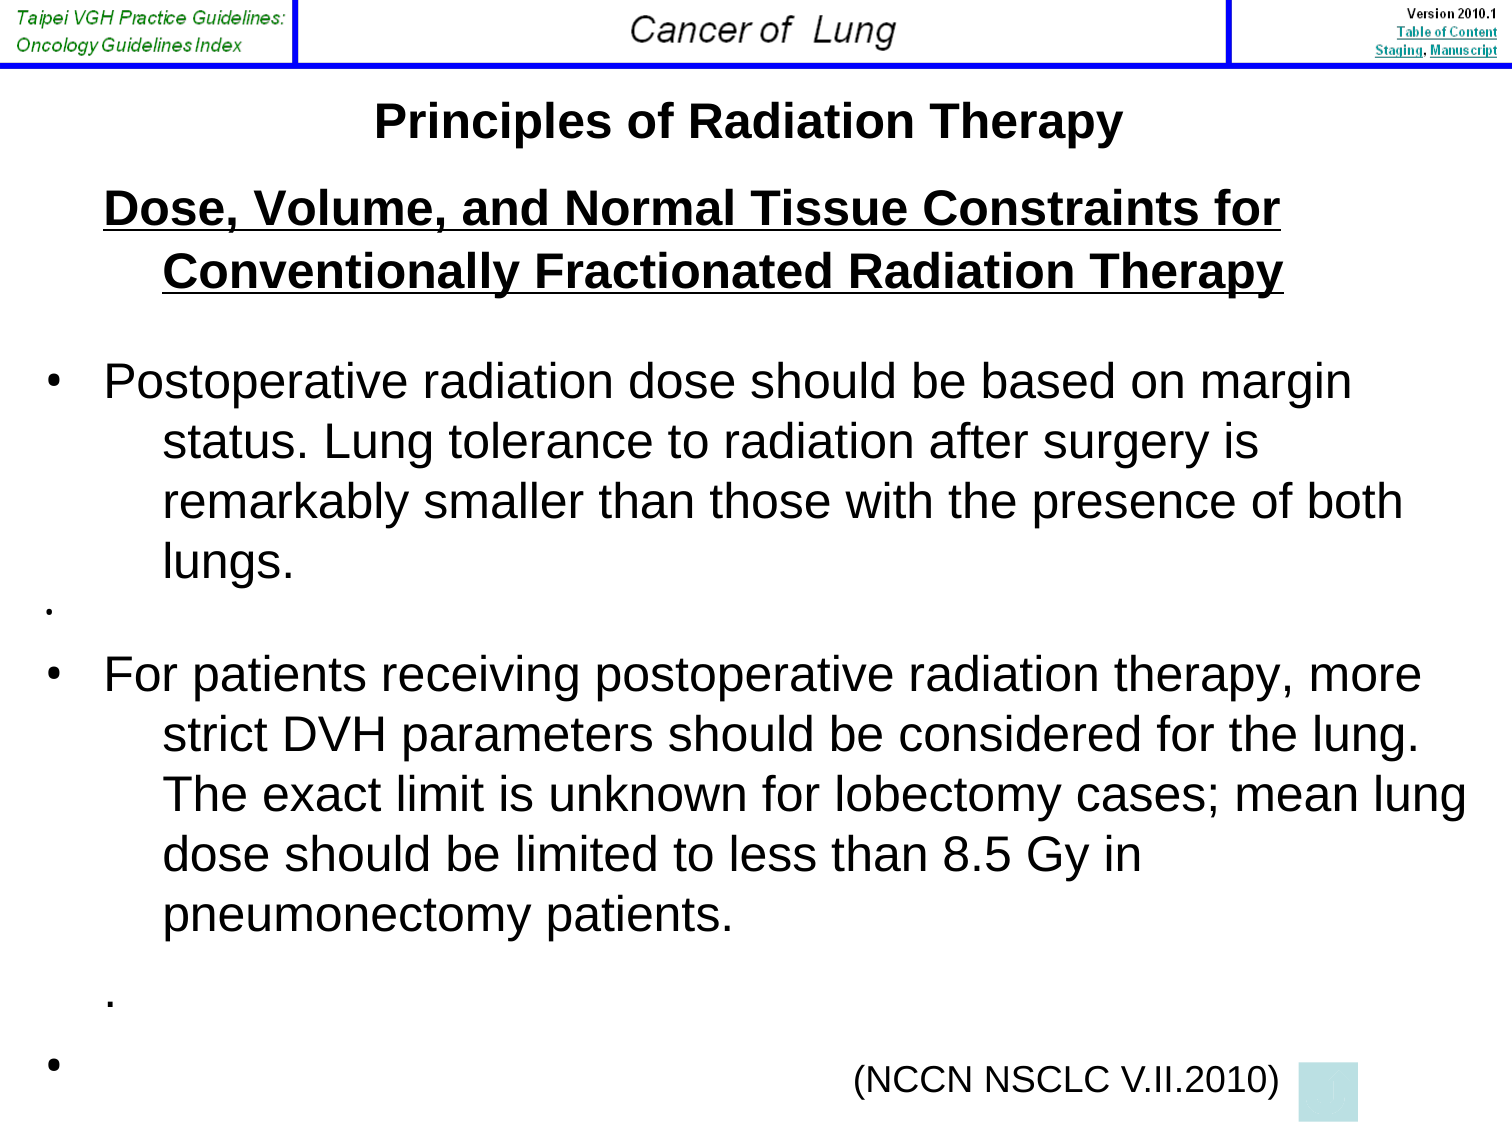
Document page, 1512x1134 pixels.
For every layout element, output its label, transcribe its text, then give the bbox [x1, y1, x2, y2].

title Principles of Radiation Therapy [0, 70, 1512, 166]
list Dose, Volume, and Normal Tissue Constraints for Conventionally Fractionated Radiation Therapy Postoperative radiation dose should be based on margin status. Lung tolerance to radiation after surgery is remarkably smaller than those with the presence of both lungs. For patients receiving postoperative radiation therapy, more strict DVH parameters should be considered for the lung. The exact limit is unknown for lobectomy cases; mean lung dose should be limited to less than 8.5 Gy in pneumonectomy patients. . [29, 165, 1512, 1052]
text_box (NCCN NSCLC V.II.2010) [838, 1047, 1295, 1107]
